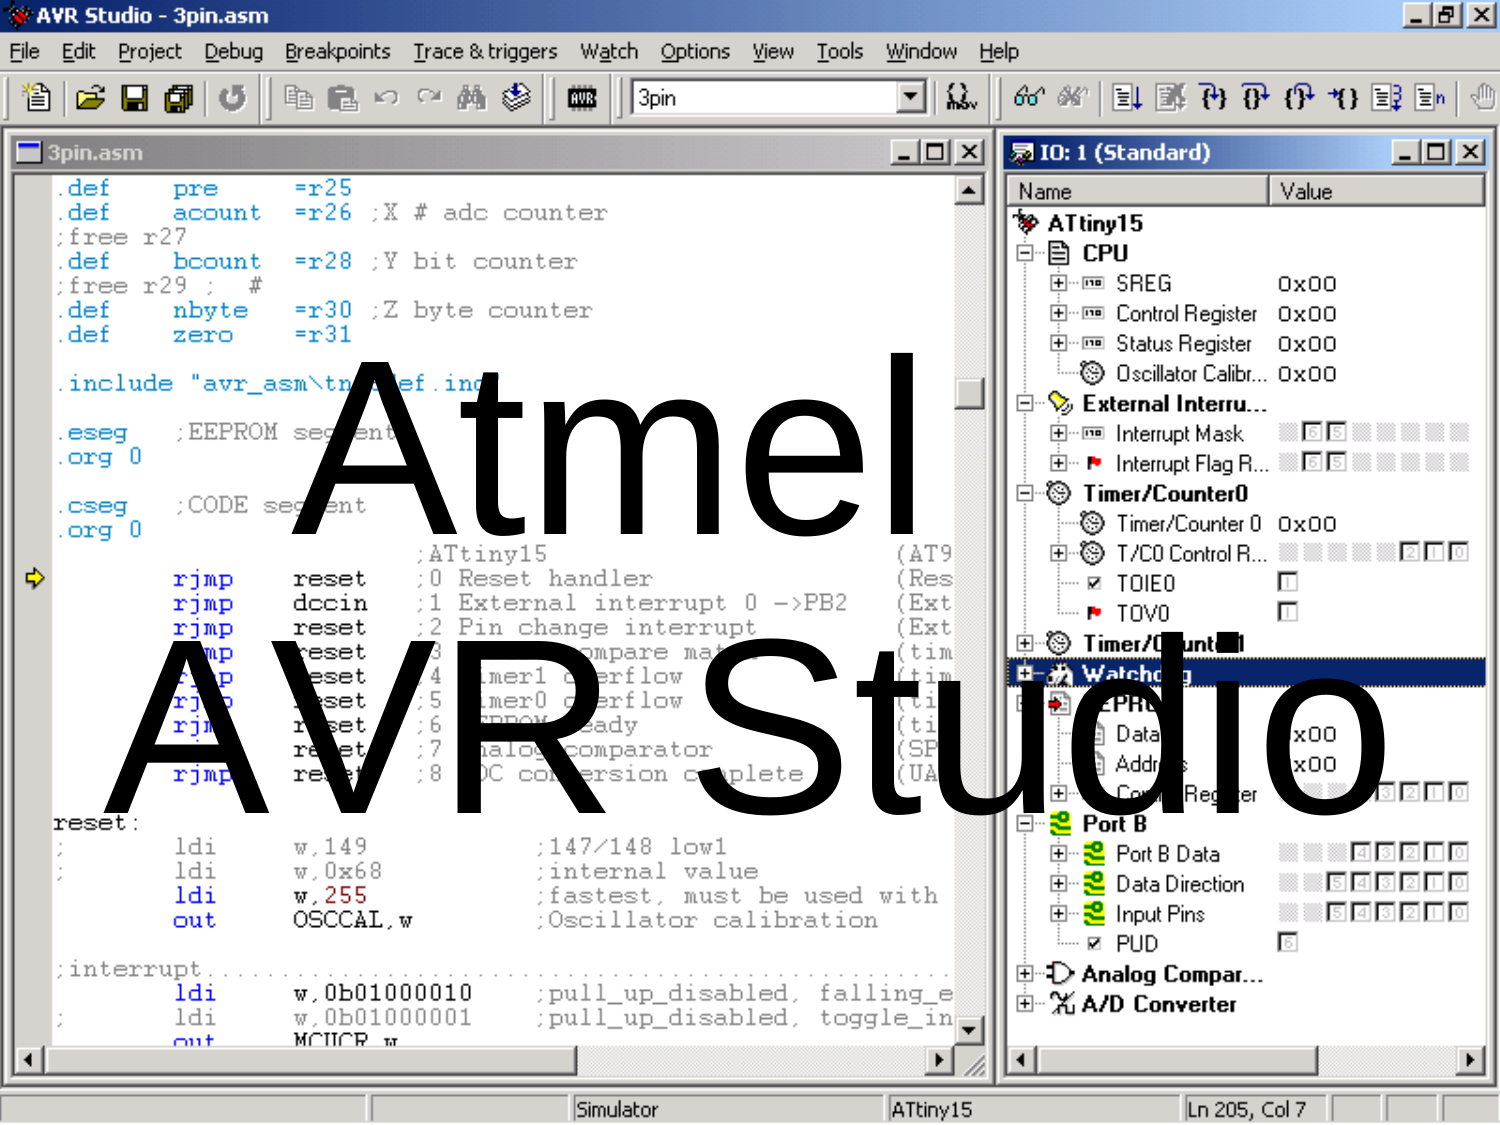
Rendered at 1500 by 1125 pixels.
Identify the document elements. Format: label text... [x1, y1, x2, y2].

picture [0, 0, 1500, 49]
title Atmel AVR Studio [0, 49, 1500, 1125]
